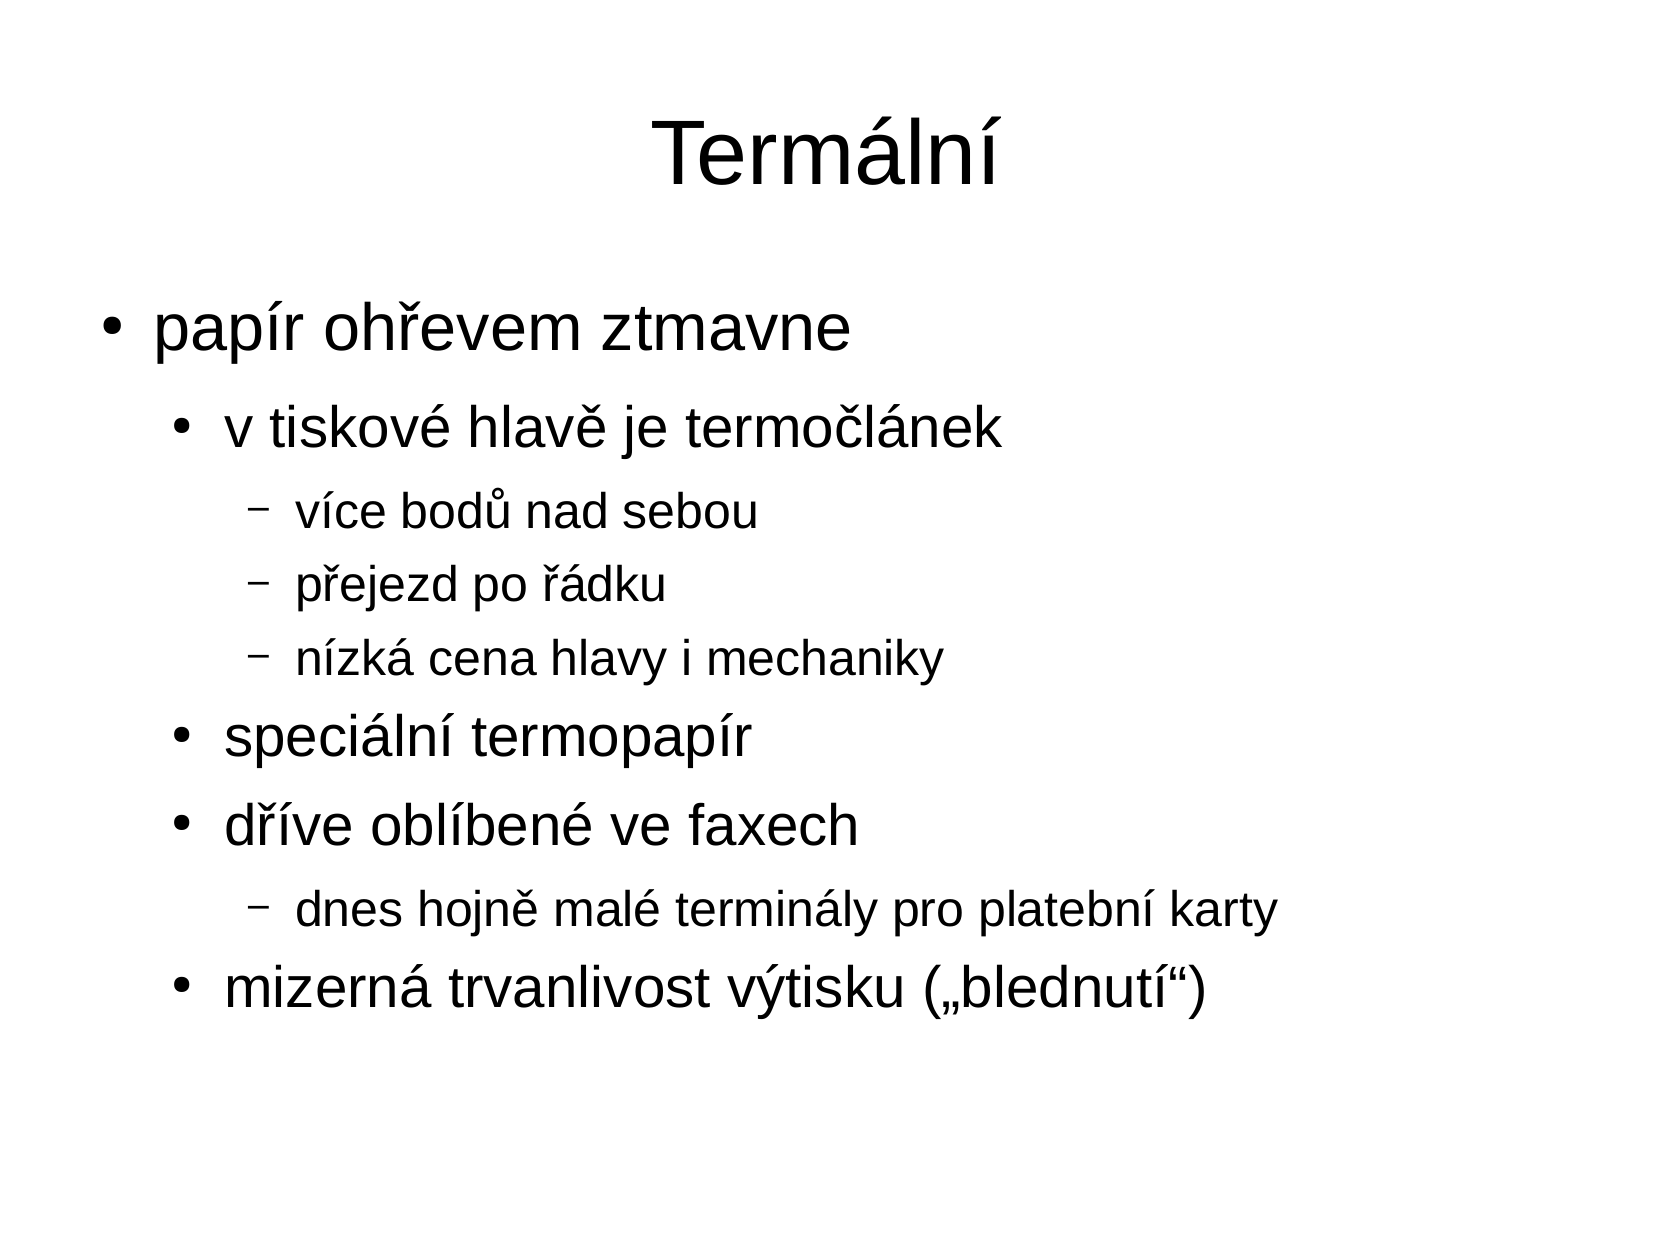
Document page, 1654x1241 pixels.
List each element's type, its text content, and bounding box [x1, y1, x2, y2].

list papír ohřevem ztmavne v tiskové hlavě je termočlánek více bodů nad sebou přejezd po řádku nízká cena hlavy i mechaniky speciální termopapír dříve oblíbené ve faxech dnes hojně malé terminály pro platební karty mizerná trvanlivost výtisku („blednutí“) [82, 290, 1571, 1094]
title Termální [82, 56, 1571, 250]
